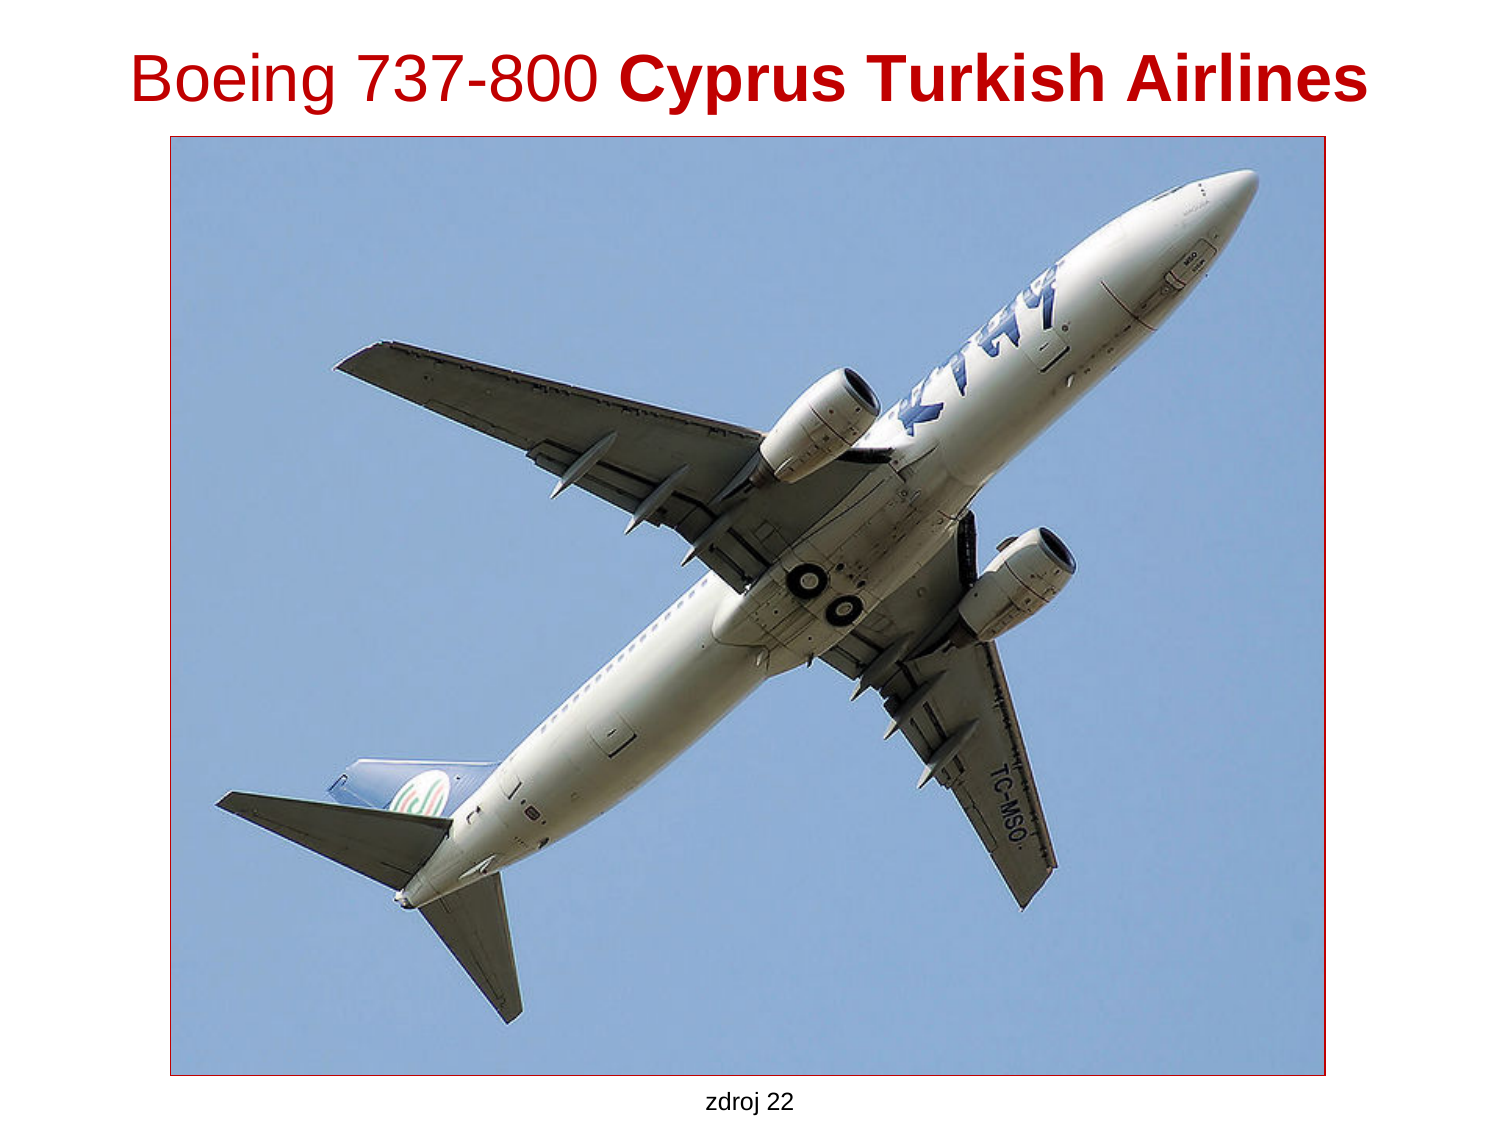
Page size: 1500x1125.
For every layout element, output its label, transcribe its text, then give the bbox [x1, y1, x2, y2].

picture [171, 137, 1325, 1075]
title Boeing 737-800 Cyprus Turkish Airlines [0, 0, 1500, 149]
text_box zdroj 22 [171, 1077, 1329, 1124]
